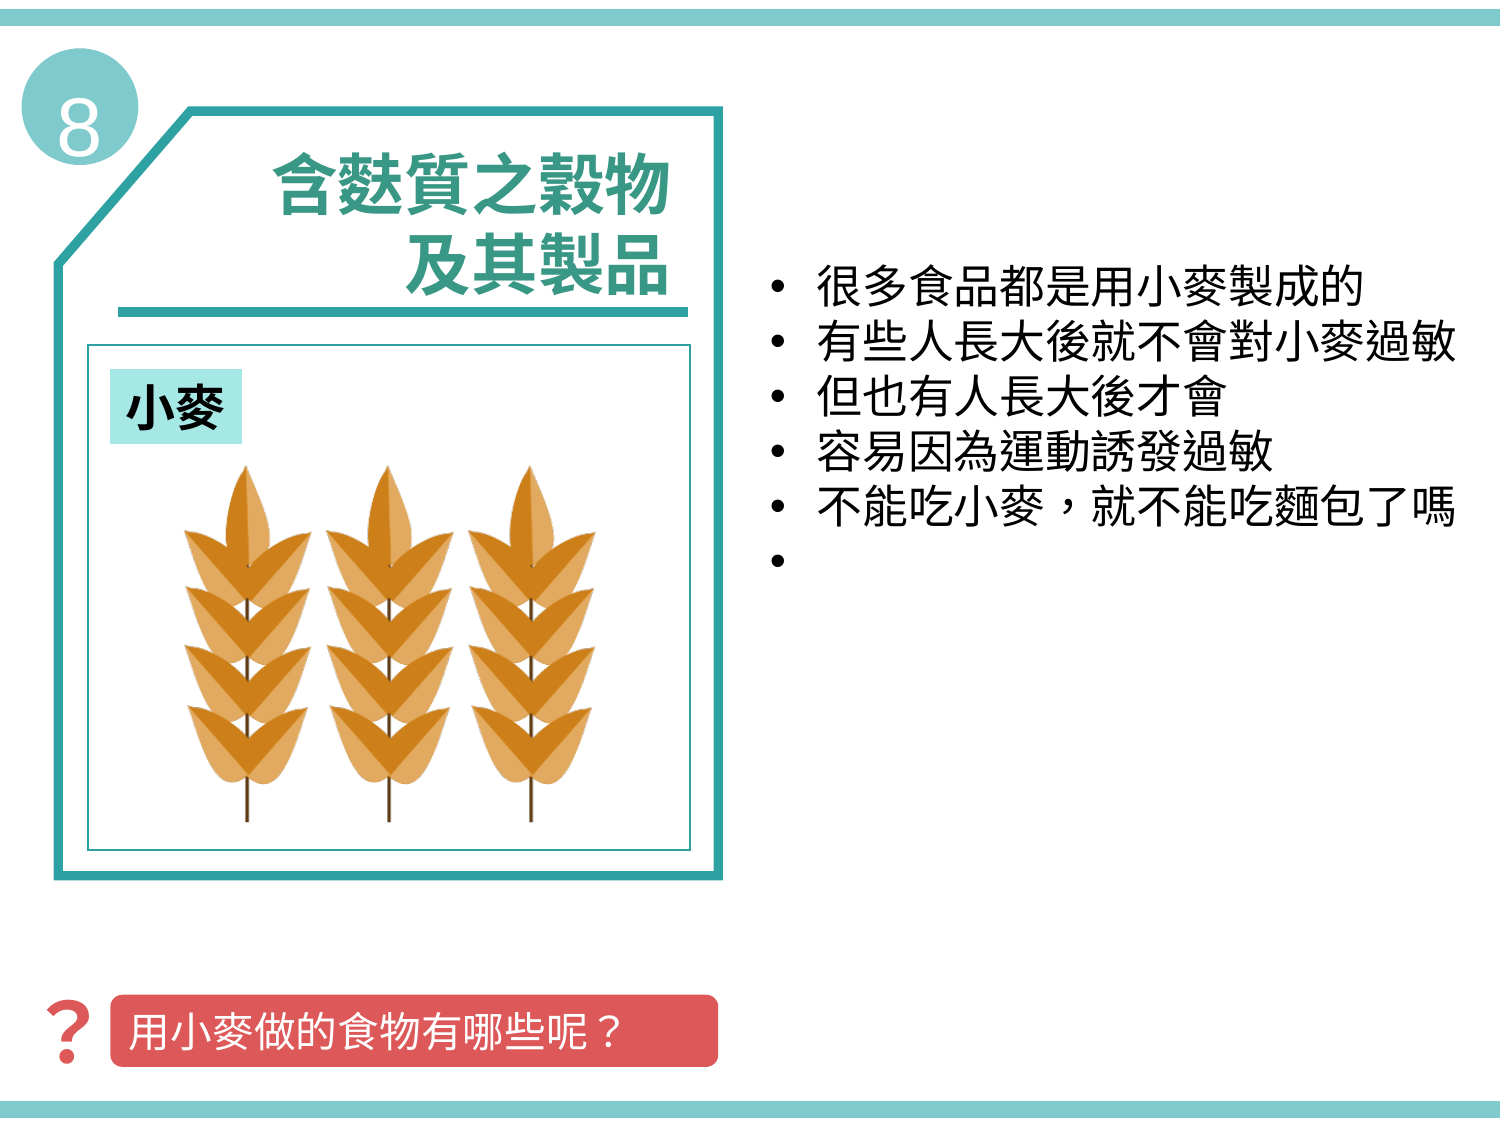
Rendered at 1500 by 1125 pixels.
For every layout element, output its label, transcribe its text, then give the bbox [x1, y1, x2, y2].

text_box 小麥 [110, 369, 242, 444]
text_box [0, 9, 1500, 26]
text_box [0, 1101, 1500, 1118]
text_box 小麥 [194, 415, 205, 419]
text_box 用小麥做的食物有哪些呢？ [118, 994, 719, 1067]
text_box 8 [21, 48, 139, 165]
text_box ？ [11, 973, 118, 1090]
picture [161, 423, 615, 876]
text_box 很多食品都是用小麥製成的 有些人長大後就不會對小麥過敏 但也有人長大後才會 容易因為運動誘發過敏 不能吃小麥，就不能吃麵包了嗎 [755, 251, 1500, 596]
text_box 含麩質之穀物 及其製品 [256, 135, 687, 307]
